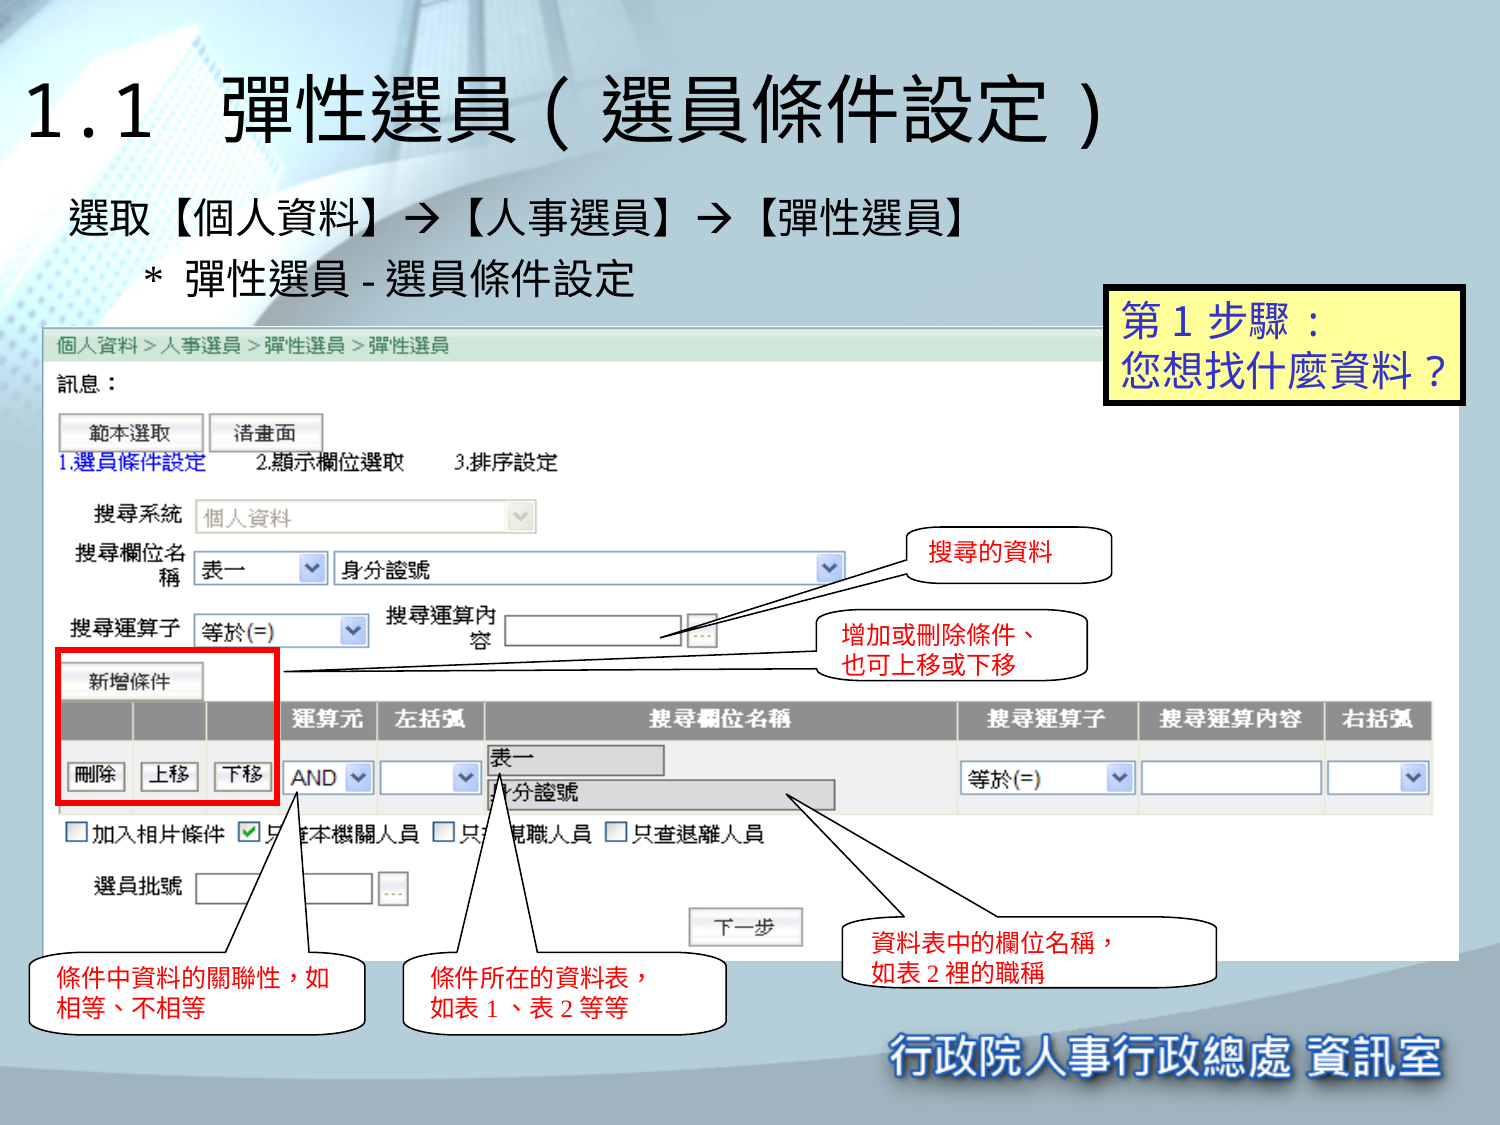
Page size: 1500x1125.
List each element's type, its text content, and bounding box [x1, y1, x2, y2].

text_box 條件所在的資料表， 如表1、表2等等 [403, 773, 727, 1035]
text_box 資料表中的欄位名稱， 如表2裡的職稱 [786, 793, 1217, 988]
text_box 第1步驟: 您想找什麼資料? [1105, 287, 1463, 403]
text_box 條件中資料的關聯性，如相等、不相等 [29, 791, 365, 1035]
picture [0, 0, 1500, 1125]
text_box 搜尋的資料 [660, 527, 1112, 638]
list 選取【個人資料】【人事選員】【彈性選員】 * 彈性選員-選員條件設定 [53, 184, 1329, 326]
text_box 增加或刪除條件、 也可上移或下移 [283, 609, 1088, 681]
text_box 1.1 彈性選員(選員條件設定) [6, 55, 1129, 161]
